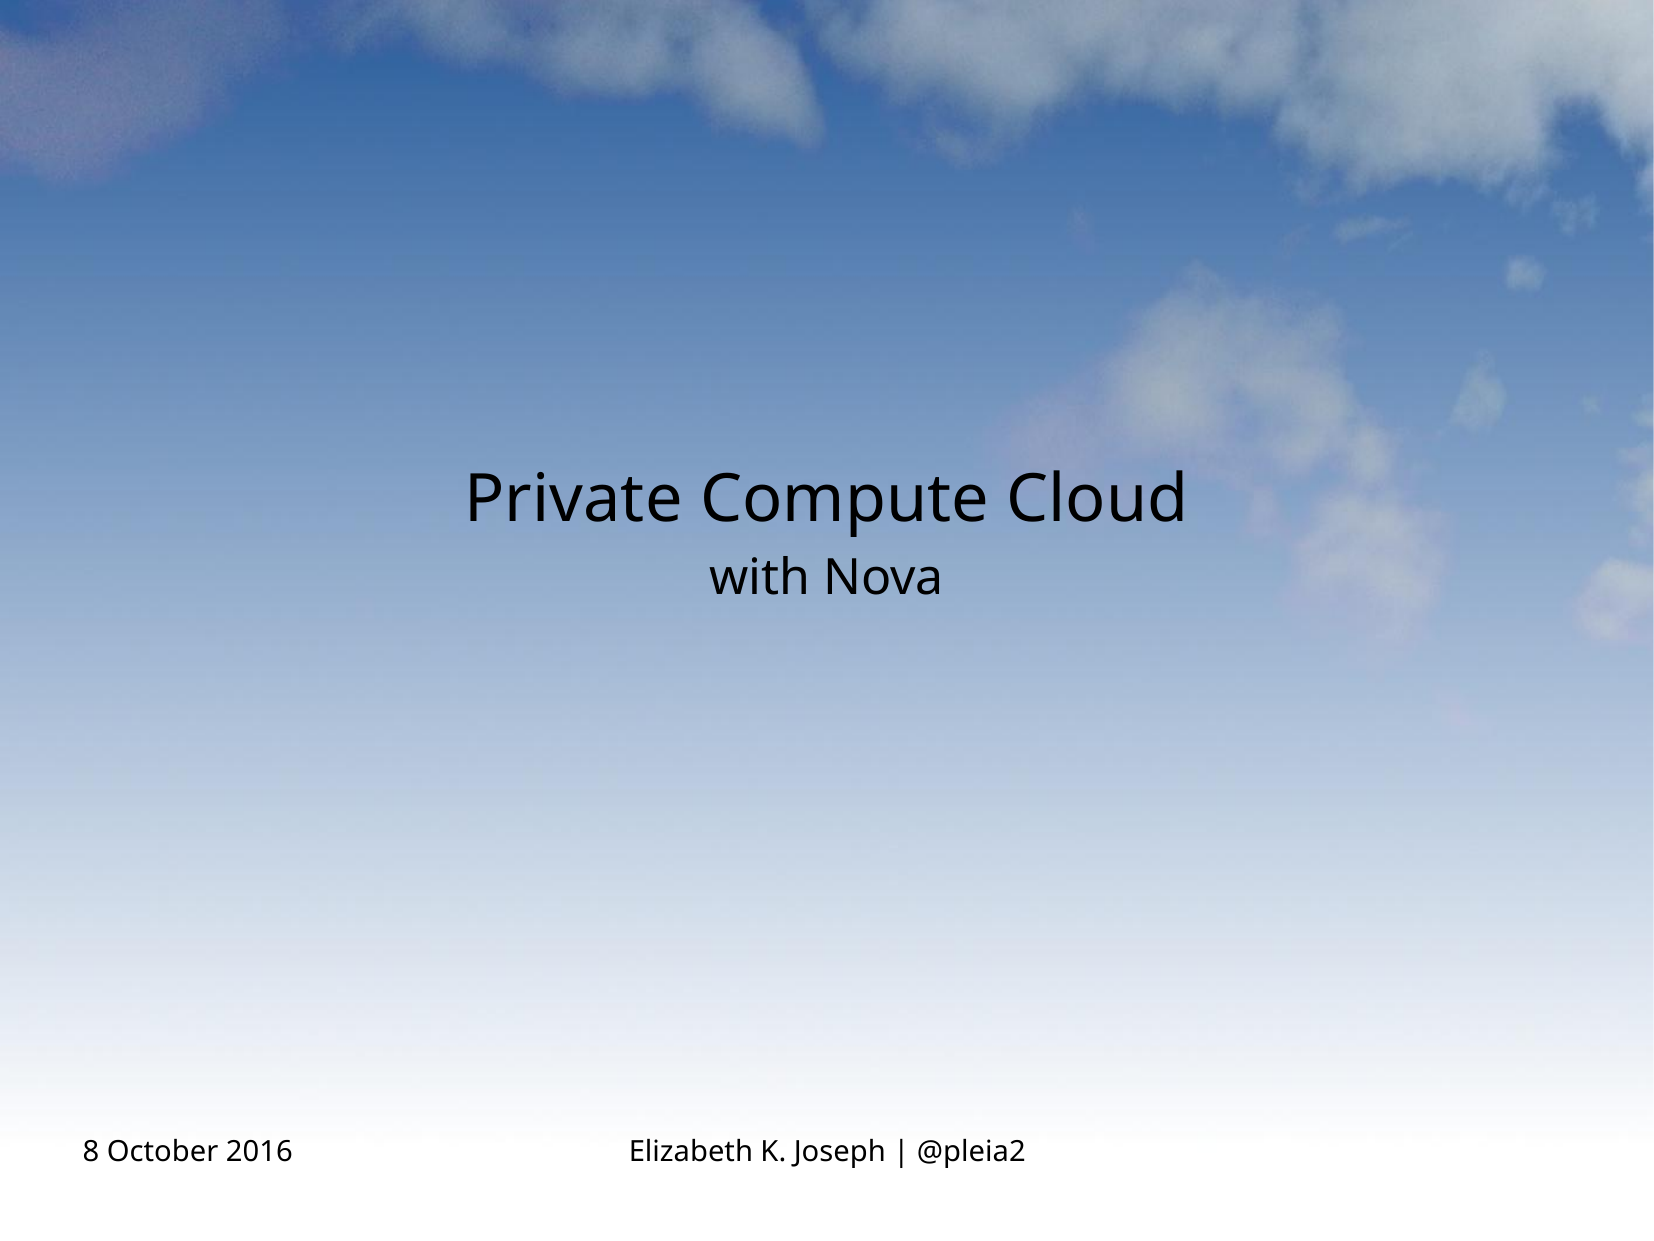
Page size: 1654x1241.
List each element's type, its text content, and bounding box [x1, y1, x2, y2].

subtitle Private Compute Cloud with Nova [82, 49, 1571, 1010]
picture [0, 0, 1654, 1241]
